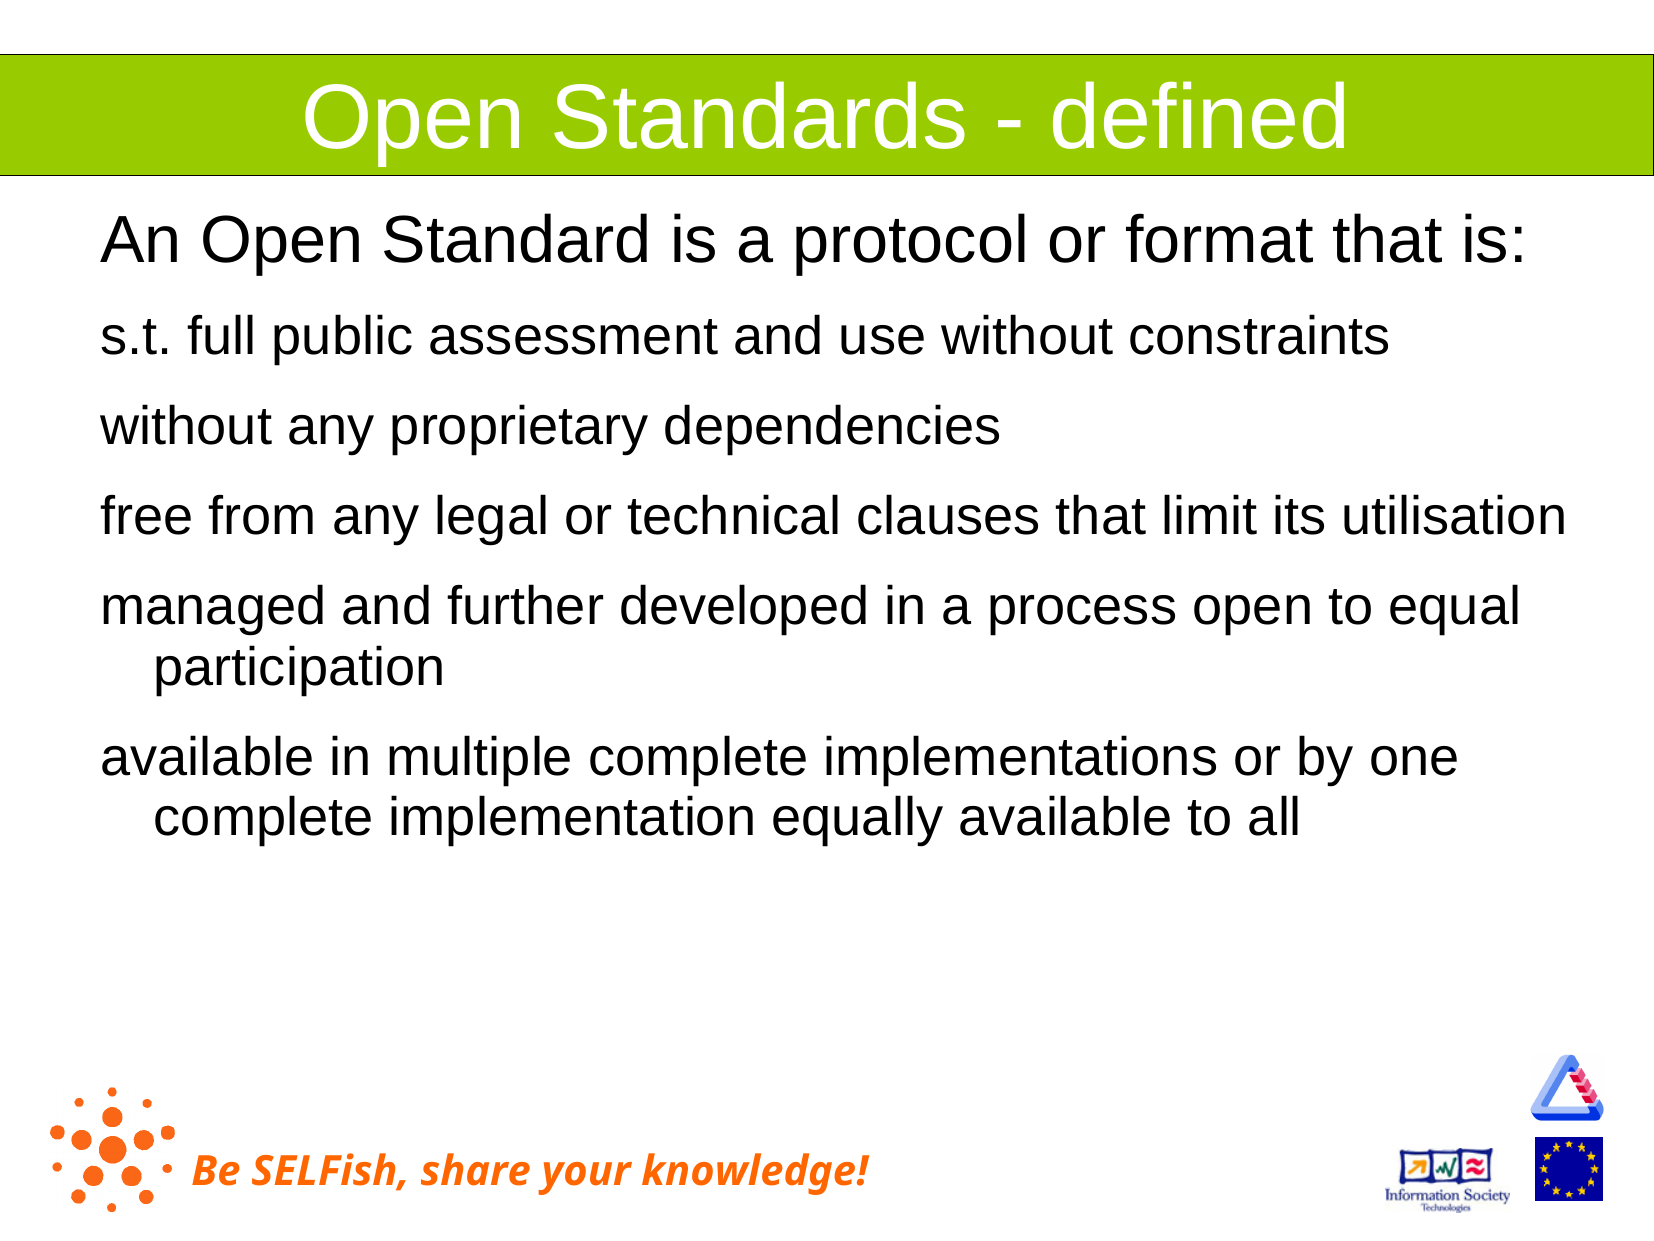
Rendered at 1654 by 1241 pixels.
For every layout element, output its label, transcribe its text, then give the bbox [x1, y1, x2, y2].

picture [1535, 1137, 1603, 1201]
picture [50, 1087, 175, 1212]
list An Open Standard is a protocol or format that is: s.t. full public assessment and use without constraints without any proprietary dependencies free from any legal or technical clauses that limit its utilisation managed and further developed in a process open to equal participation available in multiple complete implementations or by one complete implementation equally available to all [82, 201, 1571, 1093]
picture [1530, 1054, 1604, 1122]
picture [1385, 1148, 1510, 1213]
title Open Standards - defined [82, 48, 1571, 185]
